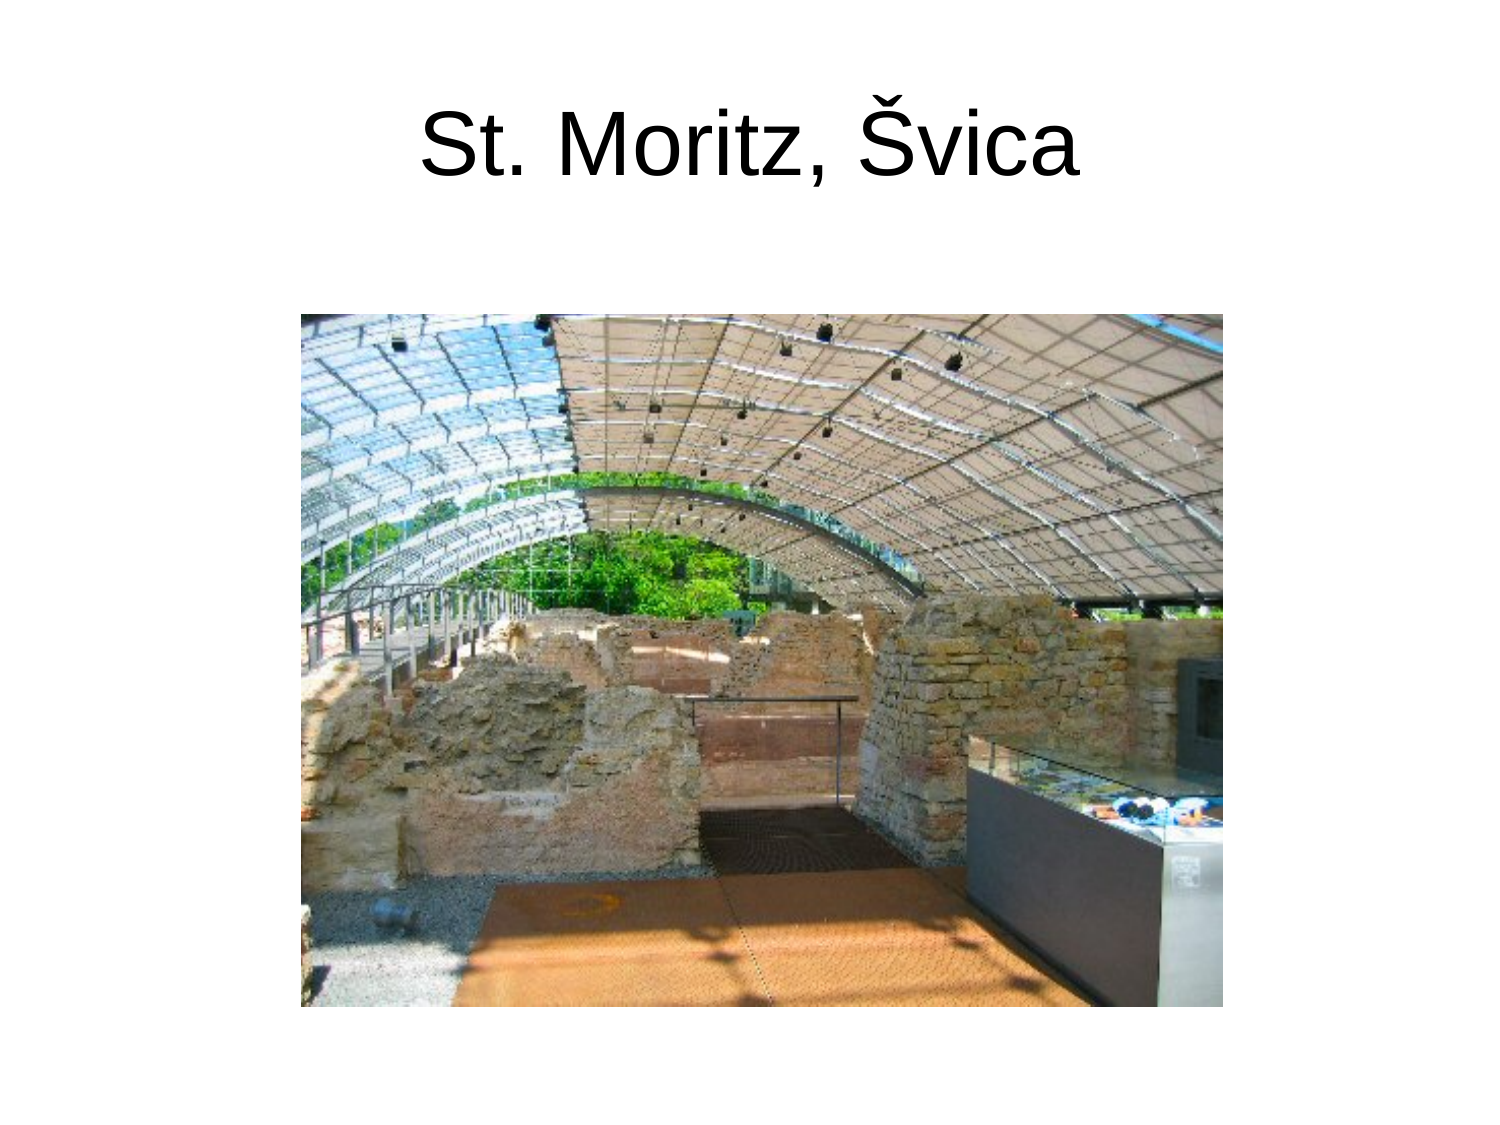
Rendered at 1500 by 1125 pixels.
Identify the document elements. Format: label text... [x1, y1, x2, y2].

picture [301, 314, 1223, 1007]
title St. Moritz, Švica [75, 45, 1426, 233]
